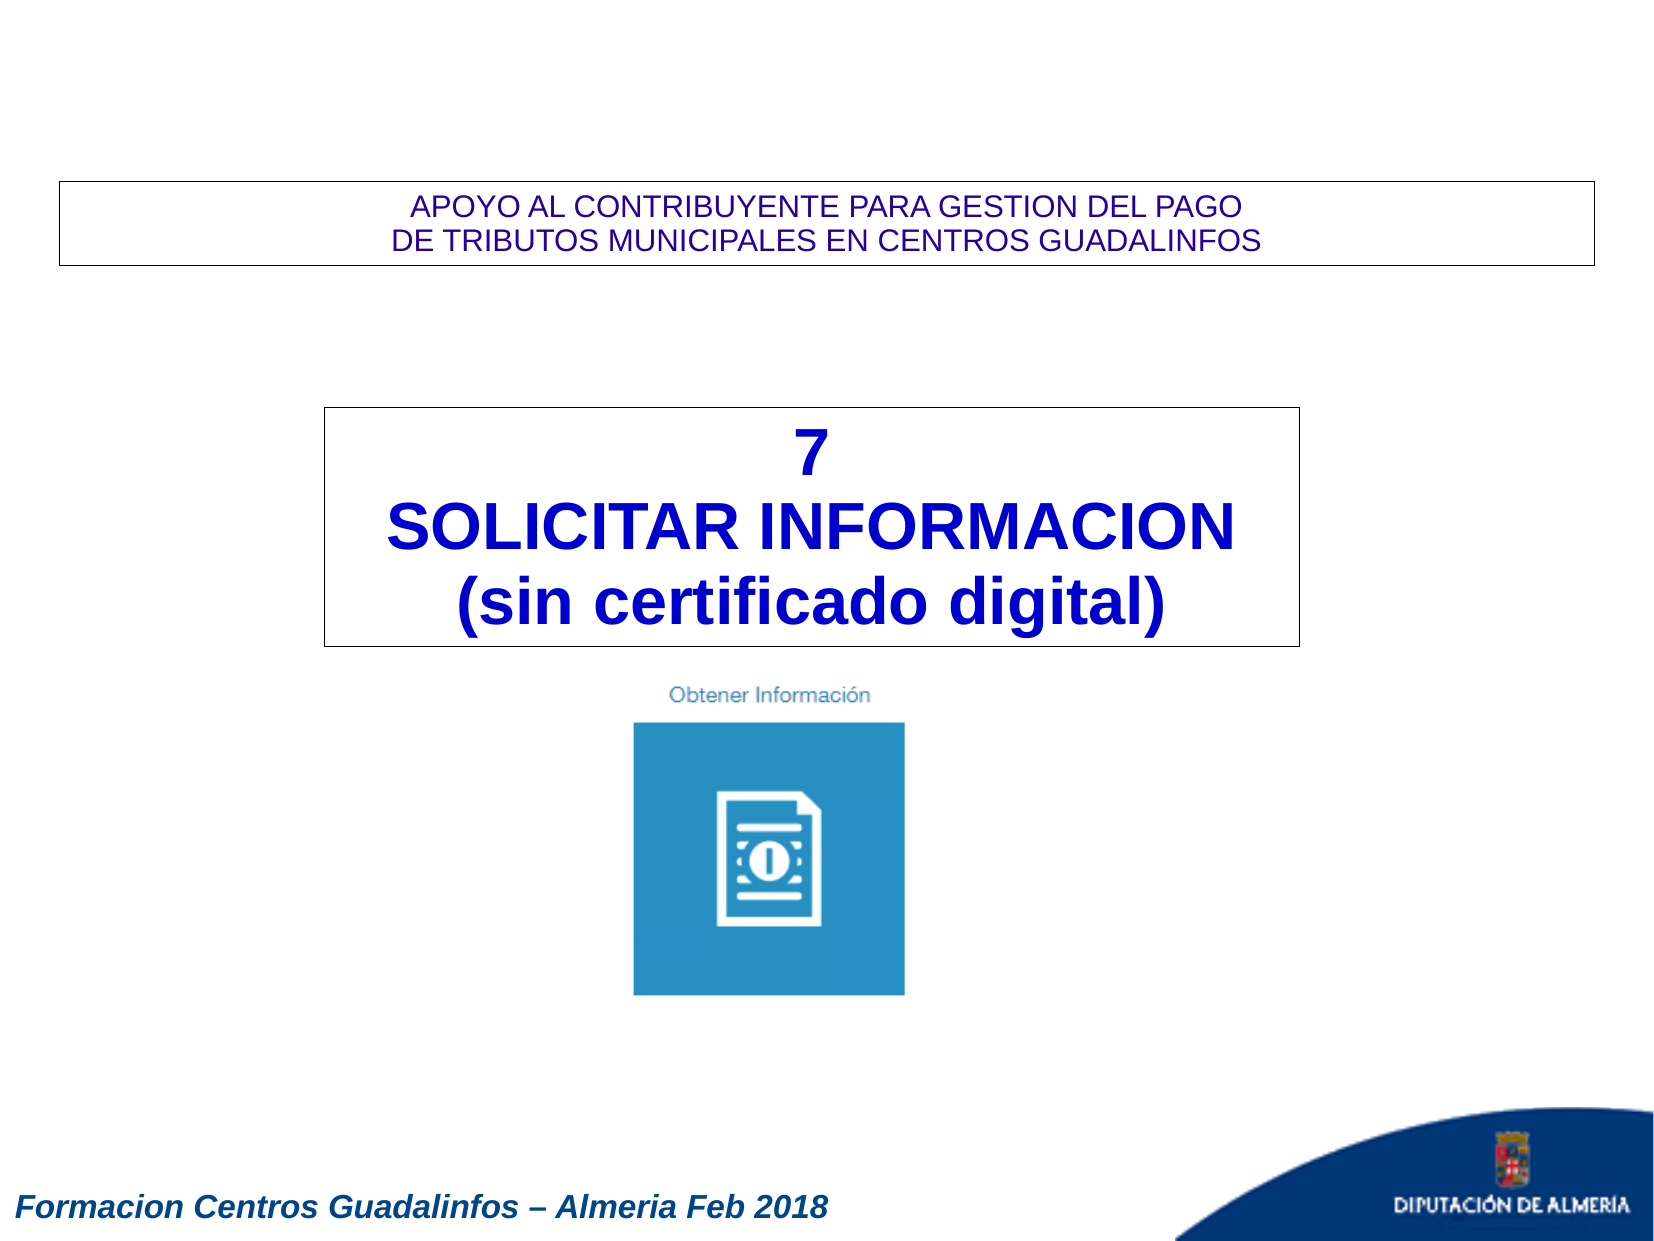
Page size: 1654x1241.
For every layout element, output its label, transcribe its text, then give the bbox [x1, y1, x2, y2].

picture [623, 679, 916, 1005]
text_box Formacion Centros Guadalinfos – Almeria Feb 2018 [0, 1181, 845, 1234]
picture [1175, 1107, 1654, 1241]
text_box APOYO AL CONTRIBUYENTE PARA GESTION DEL PAGO DE TRIBUTOS MUNICIPALES EN CENTROS GUADALINFOS [59, 181, 1595, 266]
text_box 7 SOLICITAR INFORMACION (sin certificado digital) [324, 407, 1300, 647]
